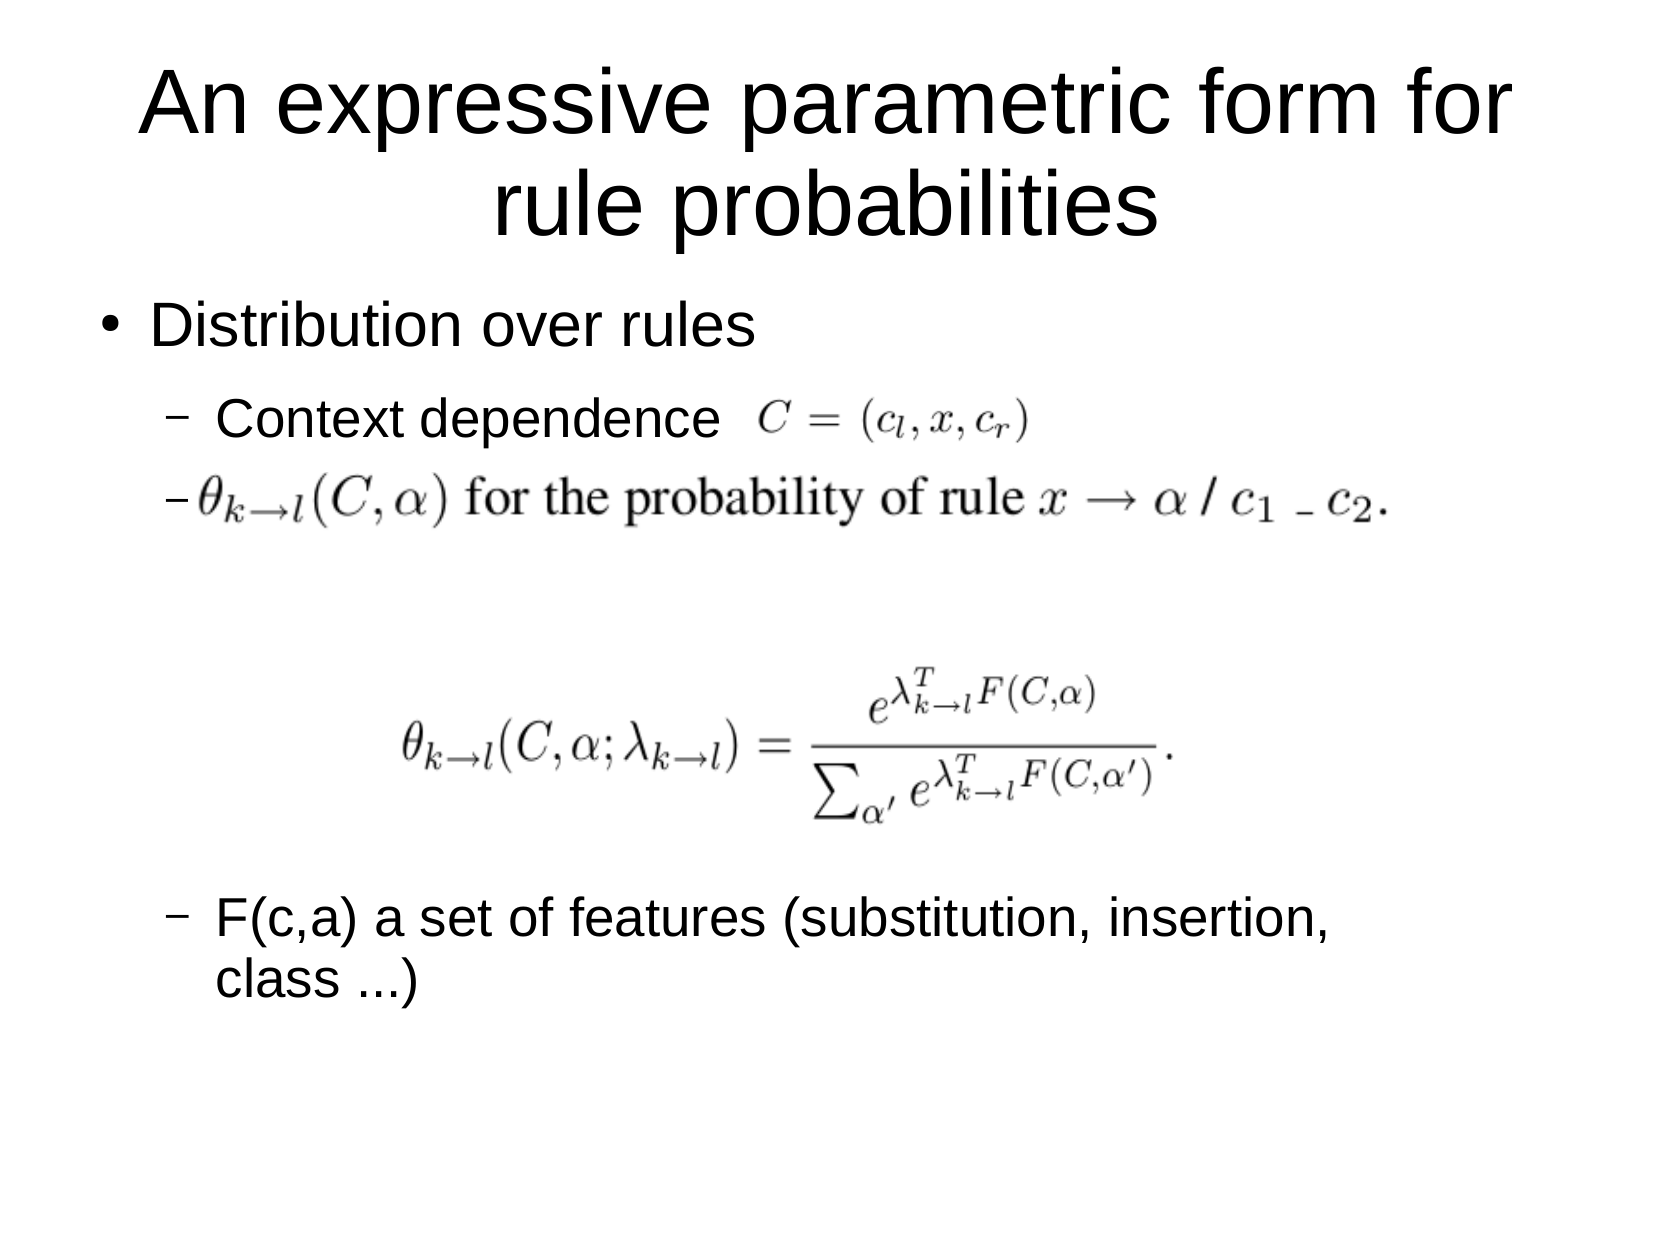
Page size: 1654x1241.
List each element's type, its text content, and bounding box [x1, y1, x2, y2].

list Distribution over rules Context dependence F(c,a) a set of features (substitution, insertion, class ...) [82, 290, 1538, 1010]
picture [754, 391, 1028, 449]
picture [375, 625, 1193, 839]
picture [188, 472, 1394, 536]
title An expressive parametric form for rule probabilities [82, 49, 1571, 257]
